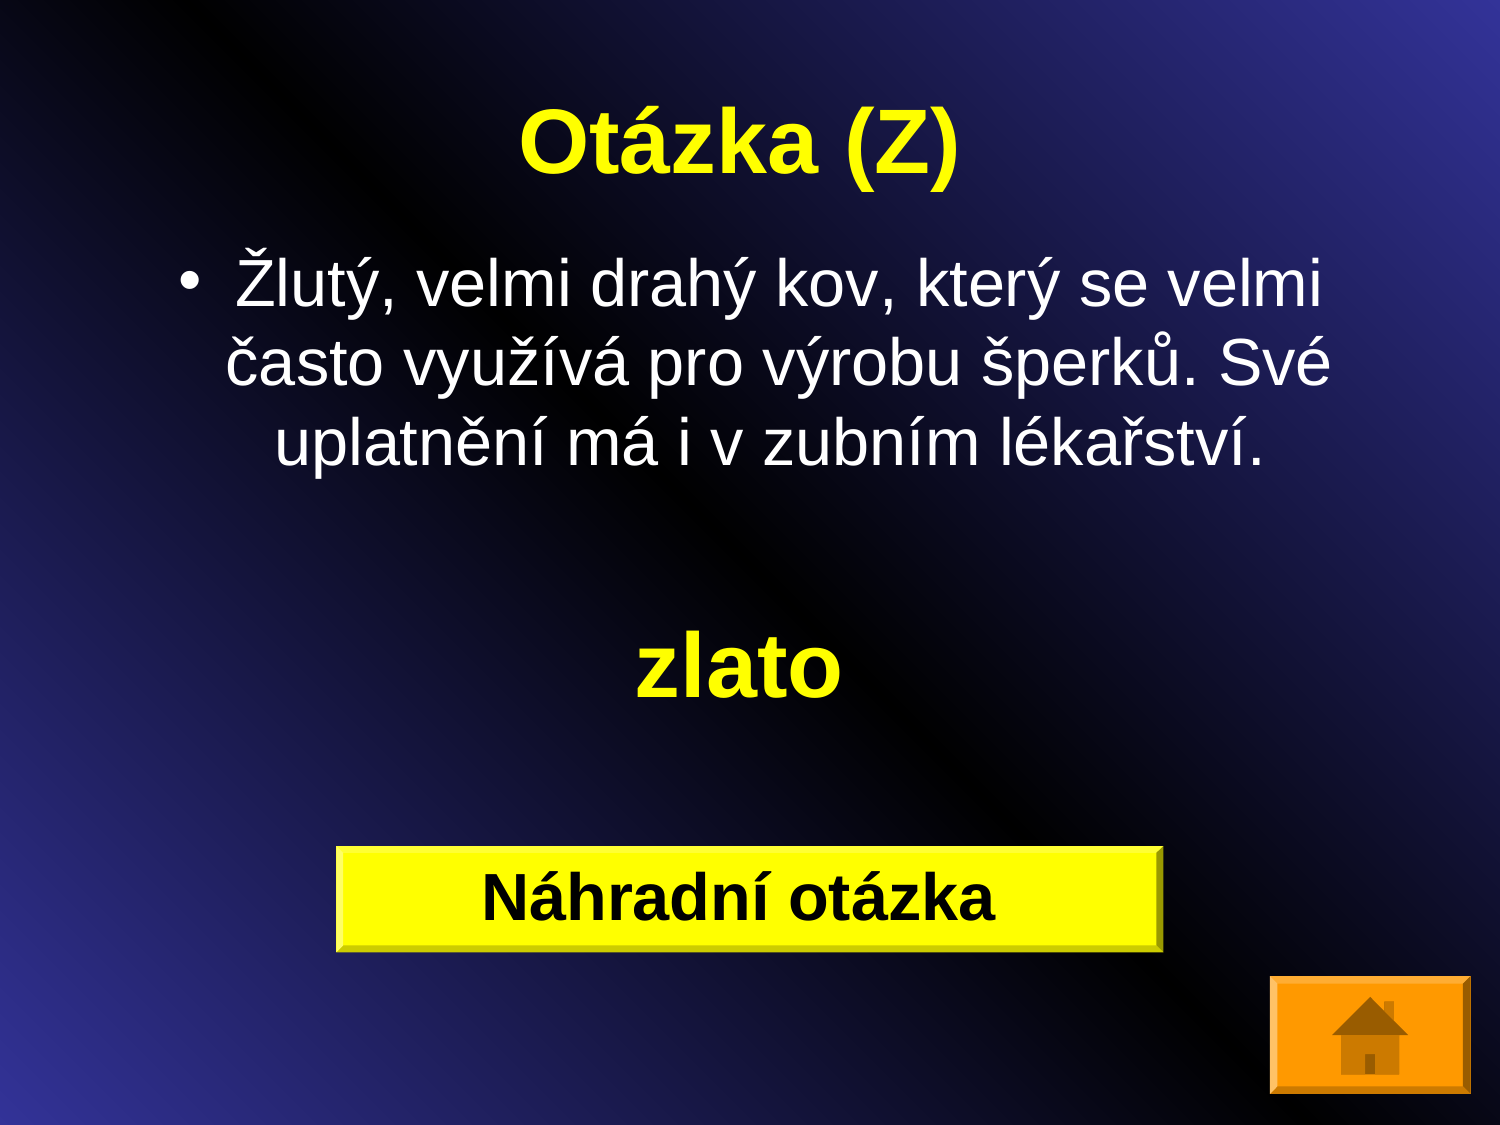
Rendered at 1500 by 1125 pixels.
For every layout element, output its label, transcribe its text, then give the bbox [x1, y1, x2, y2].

list Žlutý, velmi drahý kov, který se velmi často využívá pro výrobu šperků. Své uplatnění má i v zubním lékařství. [76, 231, 1427, 516]
text_box zlato [620, 597, 904, 724]
text_box [1271, 976, 1471, 1094]
title Otázka (Z) [64, 42, 1415, 231]
text_box [337, 846, 1164, 953]
text_box Náhradní otázka [466, 846, 1022, 942]
